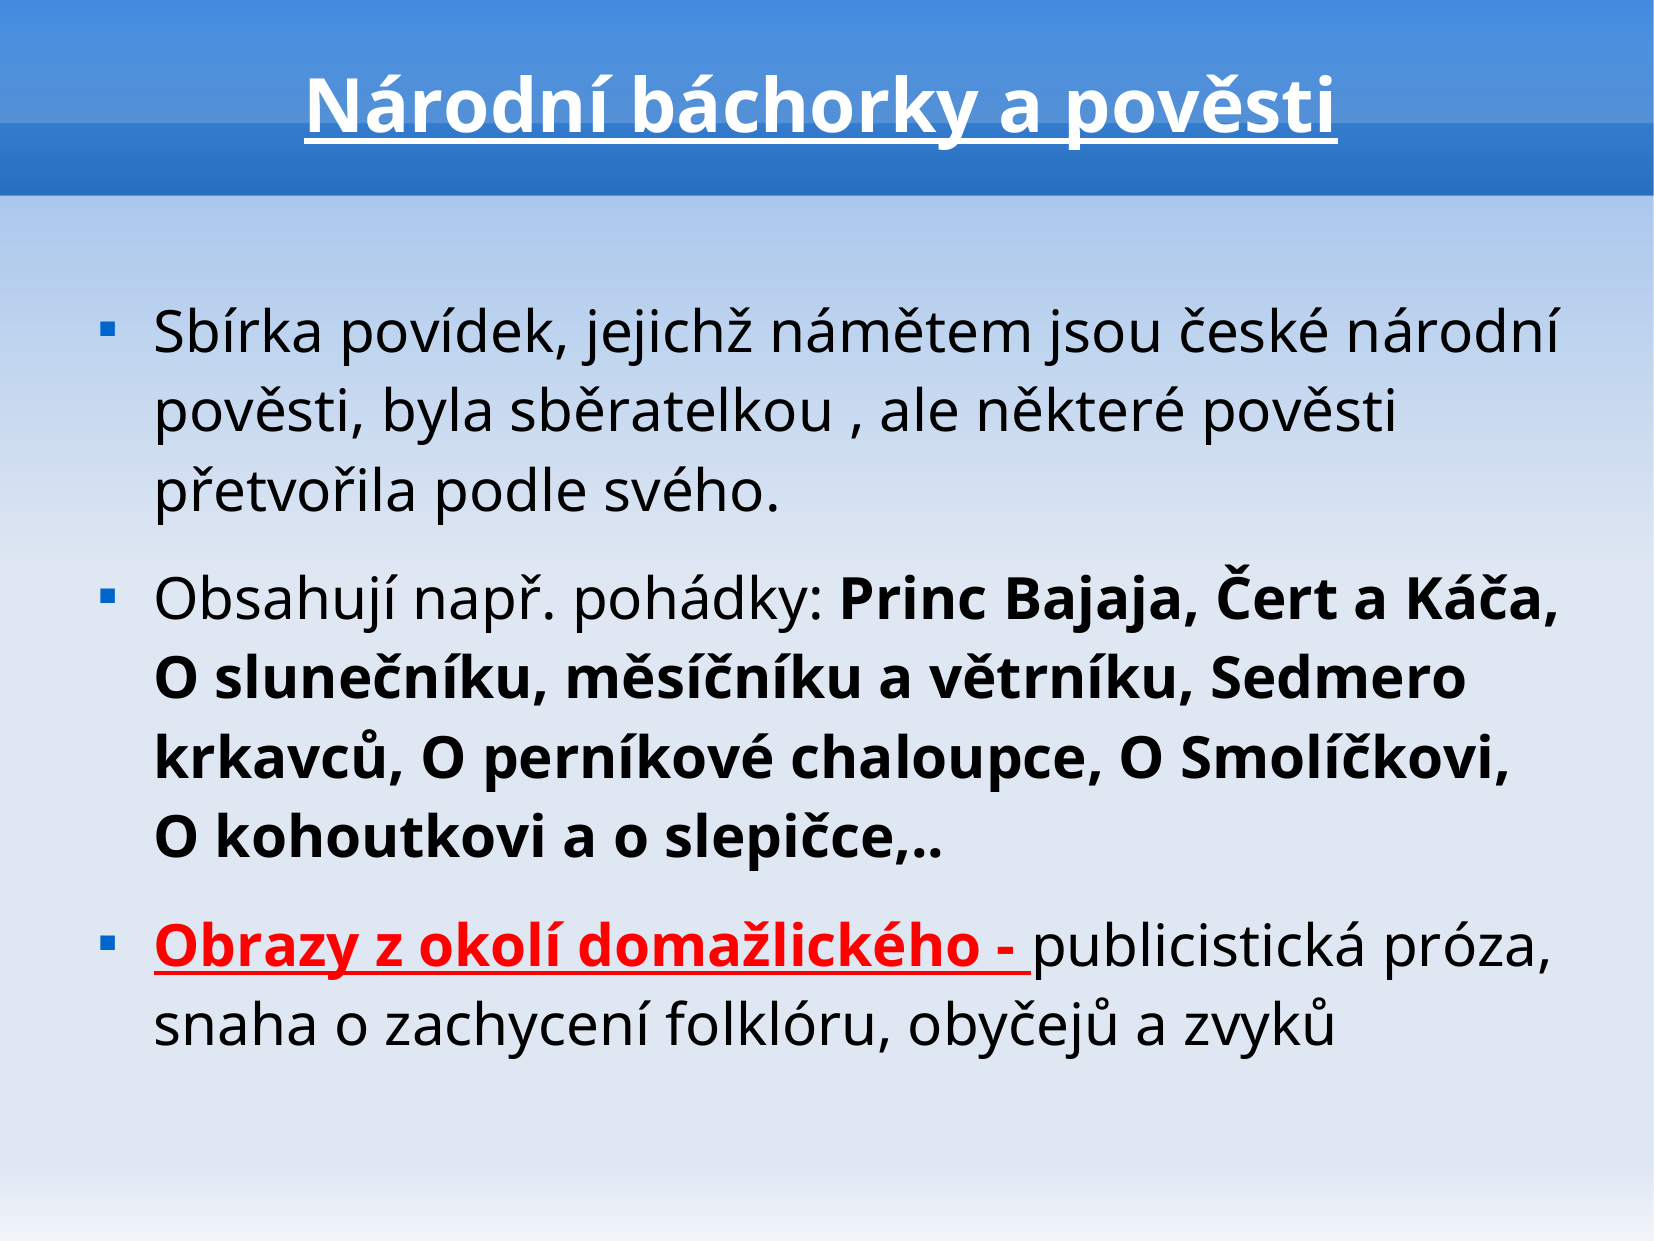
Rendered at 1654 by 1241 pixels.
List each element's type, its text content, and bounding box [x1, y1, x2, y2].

list Sbírka povídek, jejichž námětem jsou české národní pověsti, byla sběratelkou , ale některé pověsti přetvořila podle svého. Obsahují např. pohádky: Princ Bajaja, Čert a Káča, O slunečníku, měsíčníku a větrníku, Sedmero krkavců, O perníkové chaloupce, O Smolíčkovi, O kohoutkovi a o slepičce,.. Obrazy z okolí domažlického - publicistická próza, snaha o zachycení folklóru, obyčejů a zvyků [82, 290, 1571, 1094]
title Národní báchorky a pověsti [76, 7, 1565, 200]
picture [0, 0, 1654, 1241]
